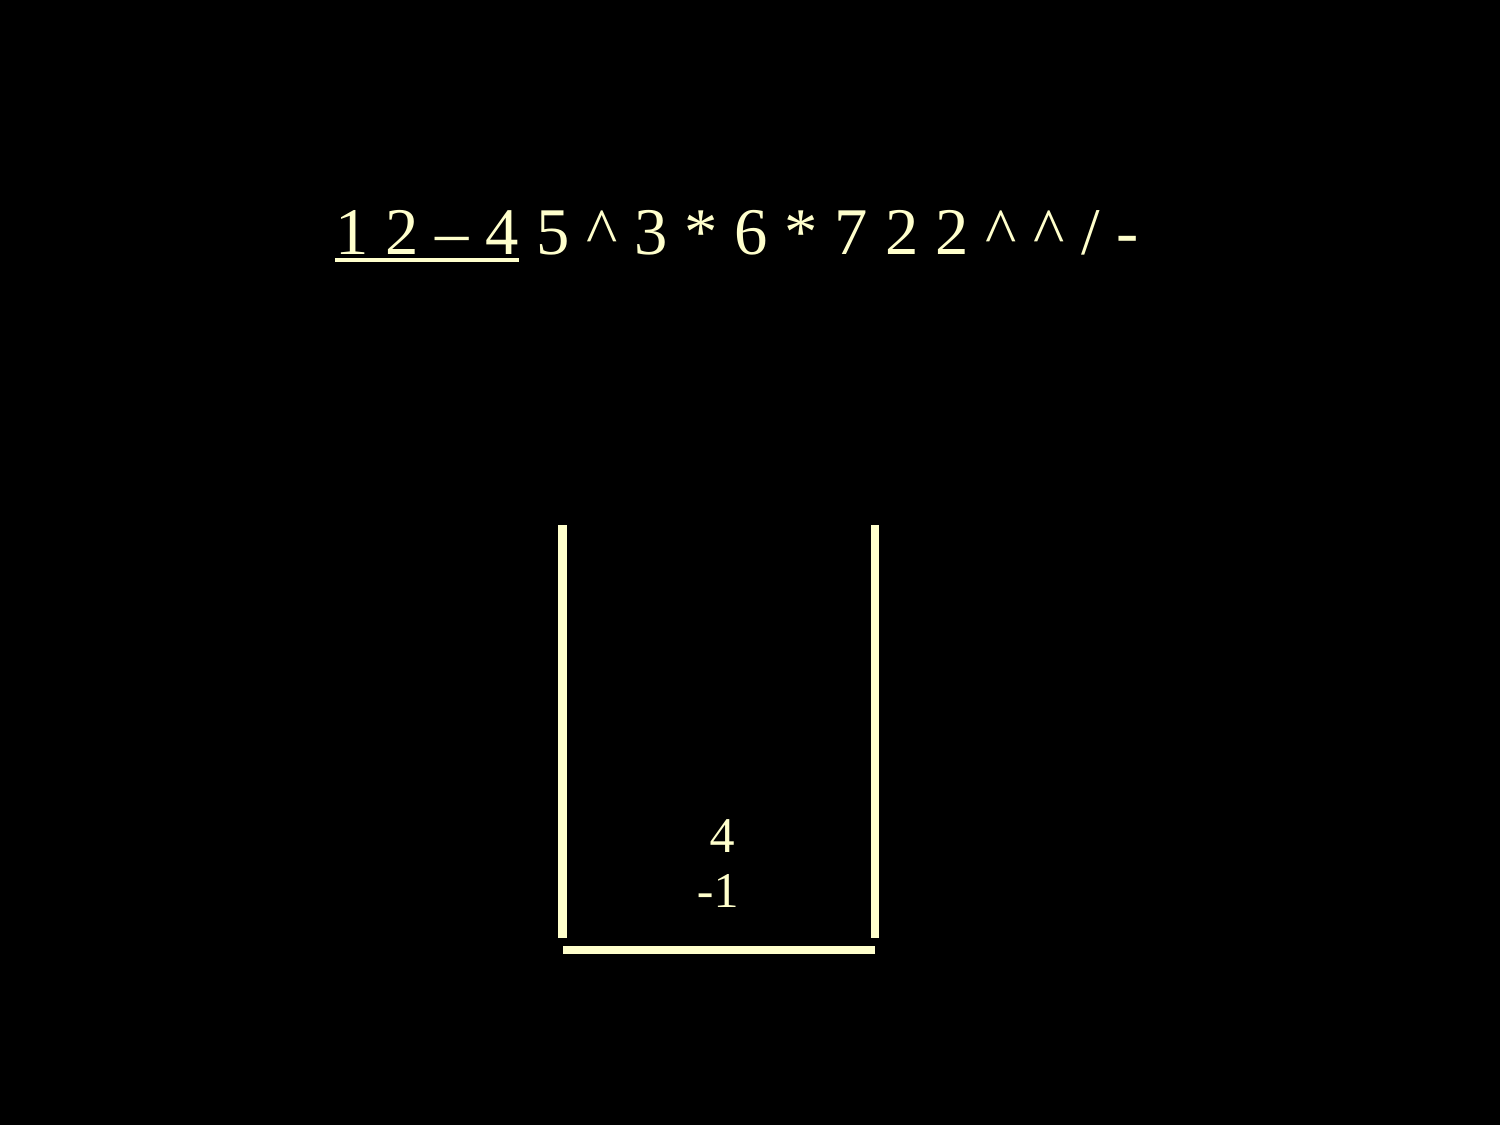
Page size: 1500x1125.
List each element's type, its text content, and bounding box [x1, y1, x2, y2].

text_box 1 2 – 4 5 ^ 3 * 6 * 7 2 2 ^ ^ / - [320, 187, 1155, 277]
text_box 4 -1 [682, 799, 763, 926]
